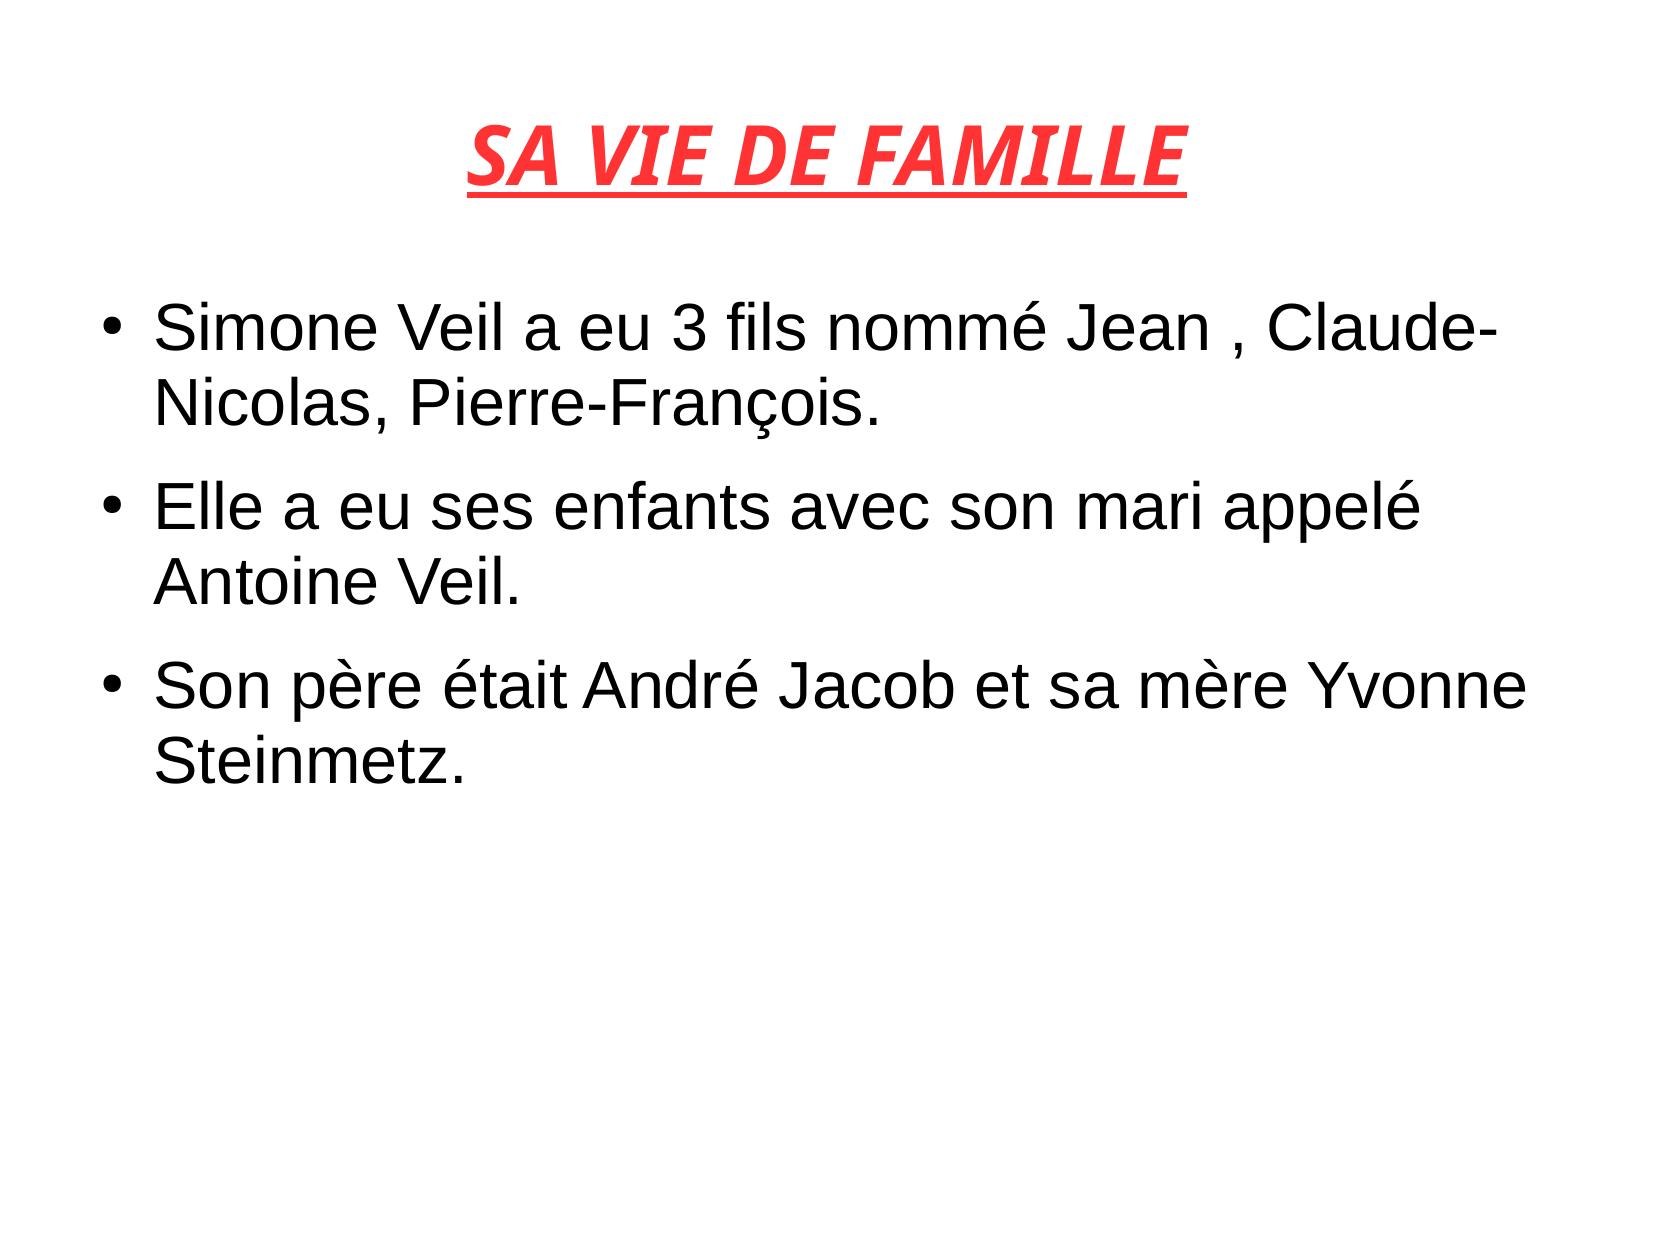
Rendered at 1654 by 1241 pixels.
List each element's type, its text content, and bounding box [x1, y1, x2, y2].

title SA VIE DE FAMILLE [82, 49, 1571, 257]
list Simone Veil a eu 3 fils nommé Jean , Claude-Nicolas, Pierre-François. Elle a eu ses enfants avec son mari appelé Antoine Veil. Son père était André Jacob et sa mère Yvonne Steinmetz. [82, 290, 1571, 1010]
